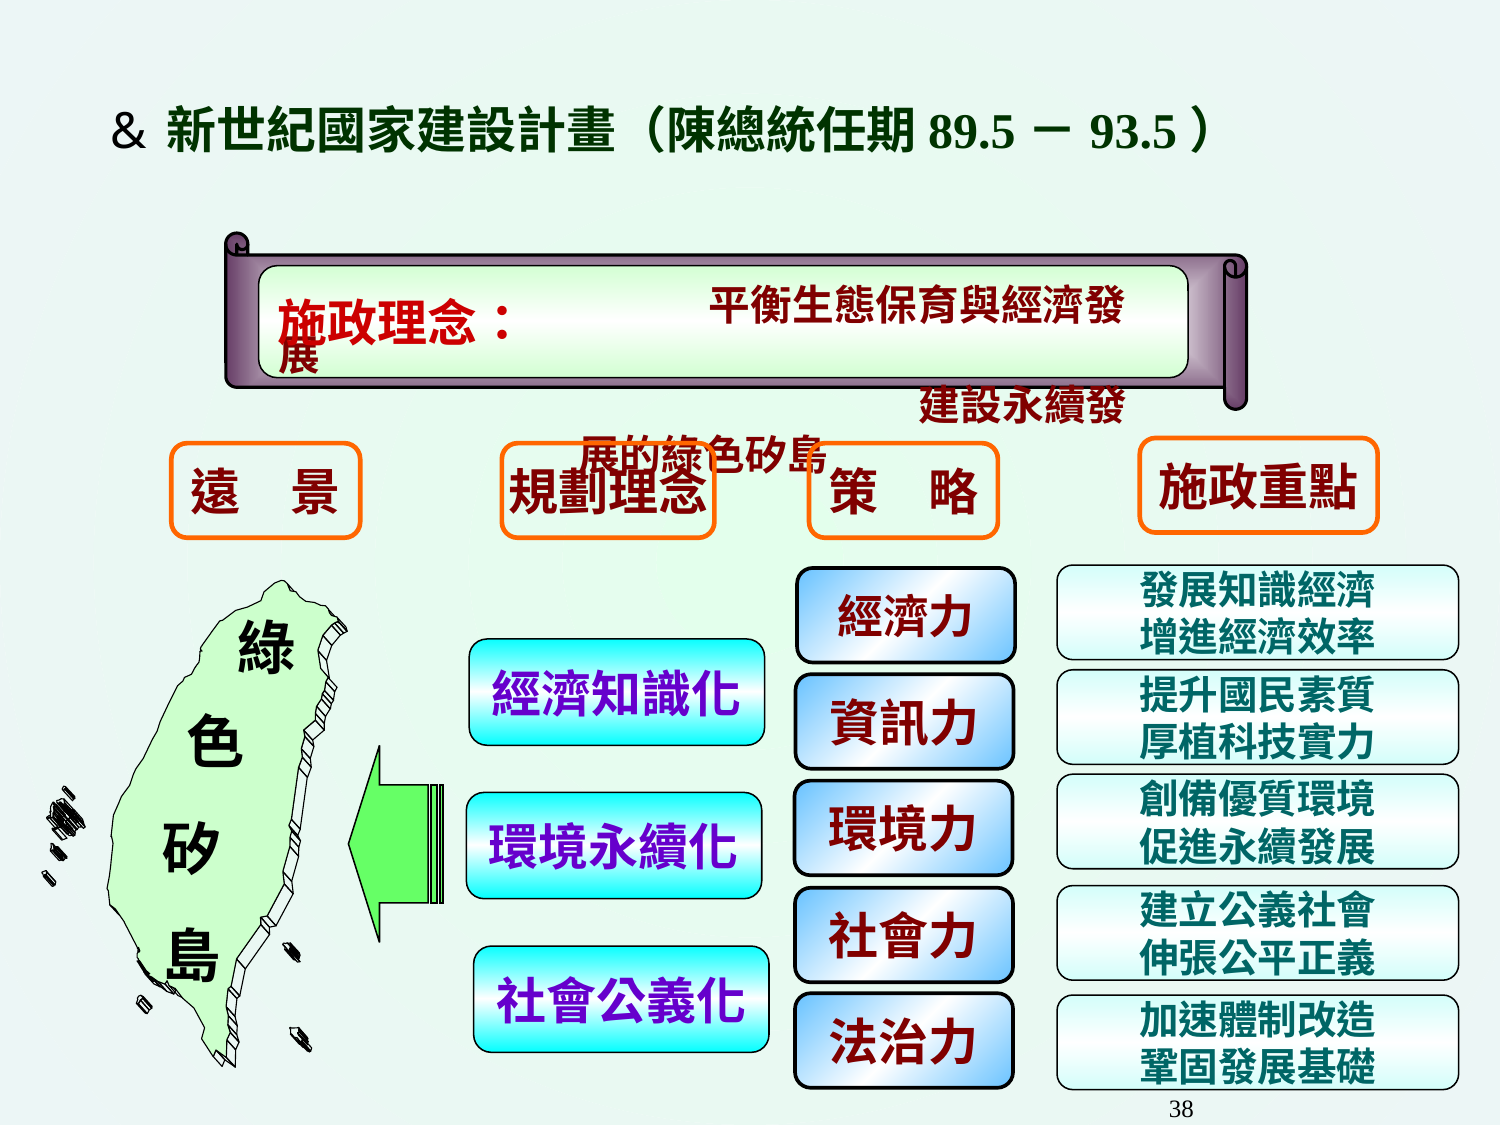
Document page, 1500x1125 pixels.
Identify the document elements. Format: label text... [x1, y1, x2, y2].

text_box 經濟力 [797, 567, 1016, 663]
text_box 平衡生態保育與經濟發展 建設永續發展的綠色矽島 [260, 265, 1189, 378]
text_box 施政重點 [1139, 437, 1378, 533]
text_box [225, 233, 1247, 410]
text_box 法治力 [795, 993, 1014, 1088]
text_box 加速體制改造 鞏固發展基礎 [1057, 995, 1459, 1090]
text_box 新世紀國家建設計畫（陳總統任期89.5－93.5） [94, 79, 1412, 167]
text_box 社會公義化 [473, 946, 770, 1053]
text_box 經濟知識化 [469, 638, 765, 746]
text_box 色 [171, 697, 239, 776]
text_box 發展知識經濟 增進經濟效率 [1057, 565, 1459, 660]
text_box 策 略 [809, 443, 998, 538]
text_box 施政理念： [251, 273, 554, 369]
text_box 矽 [147, 804, 216, 895]
text_box 創備優質環境 促進永續發展 [1057, 774, 1459, 869]
text_box 環境力 [794, 780, 1013, 876]
text_box 提升國民素質 厚植科技實力 [1057, 669, 1459, 765]
text_box [1153, 1055, 1500, 1125]
text_box 社會力 [795, 887, 1014, 983]
text_box 建立公義社會 伸張公平正義 [1057, 885, 1459, 981]
text_box 資訊力 [795, 674, 1014, 769]
text_box 規劃理念 [501, 443, 715, 538]
text_box [107, 580, 339, 1058]
text_box 環境永續化 [466, 792, 762, 899]
text_box 遠 景 [171, 443, 361, 538]
text_box [348, 745, 429, 943]
text_box 綠 [222, 603, 290, 694]
text_box [431, 785, 437, 903]
text_box 島 [147, 911, 216, 1006]
